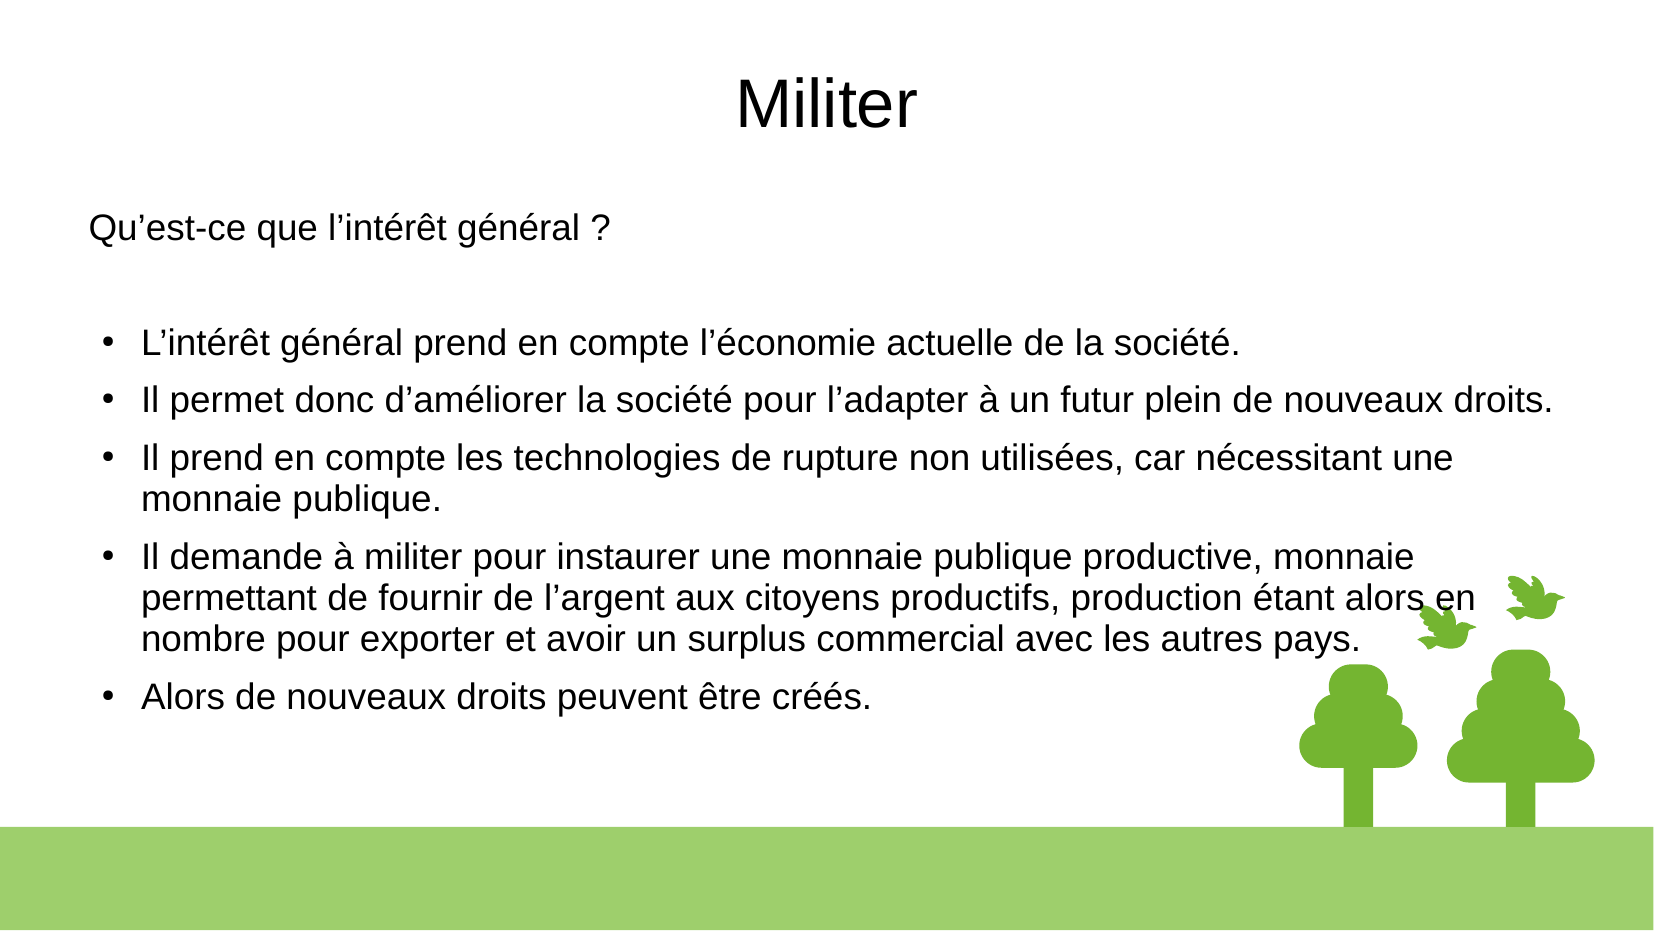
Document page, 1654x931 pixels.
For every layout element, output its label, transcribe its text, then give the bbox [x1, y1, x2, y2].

list Qu’est-ce que l’intérêt général ? L’intérêt général prend en compte l’économie actuelle de la société. Il permet donc d’améliorer la société pour l’adapter à un futur plein de nouveaux droits. Il prend en compte les technologies de rupture non utilisées, car nécessitant une monnaie publique. Il demande à militer pour instaurer une monnaie publique productive, monnaie permettant de fournir de l’argent aux citoyens productifs, production étant alors en nombre pour exporter et avoir un surplus commercial avec les autres pays. Alors de nouveaux droits peuvent être créés. [88, 206, 1565, 739]
title Militer [88, 29, 1565, 178]
